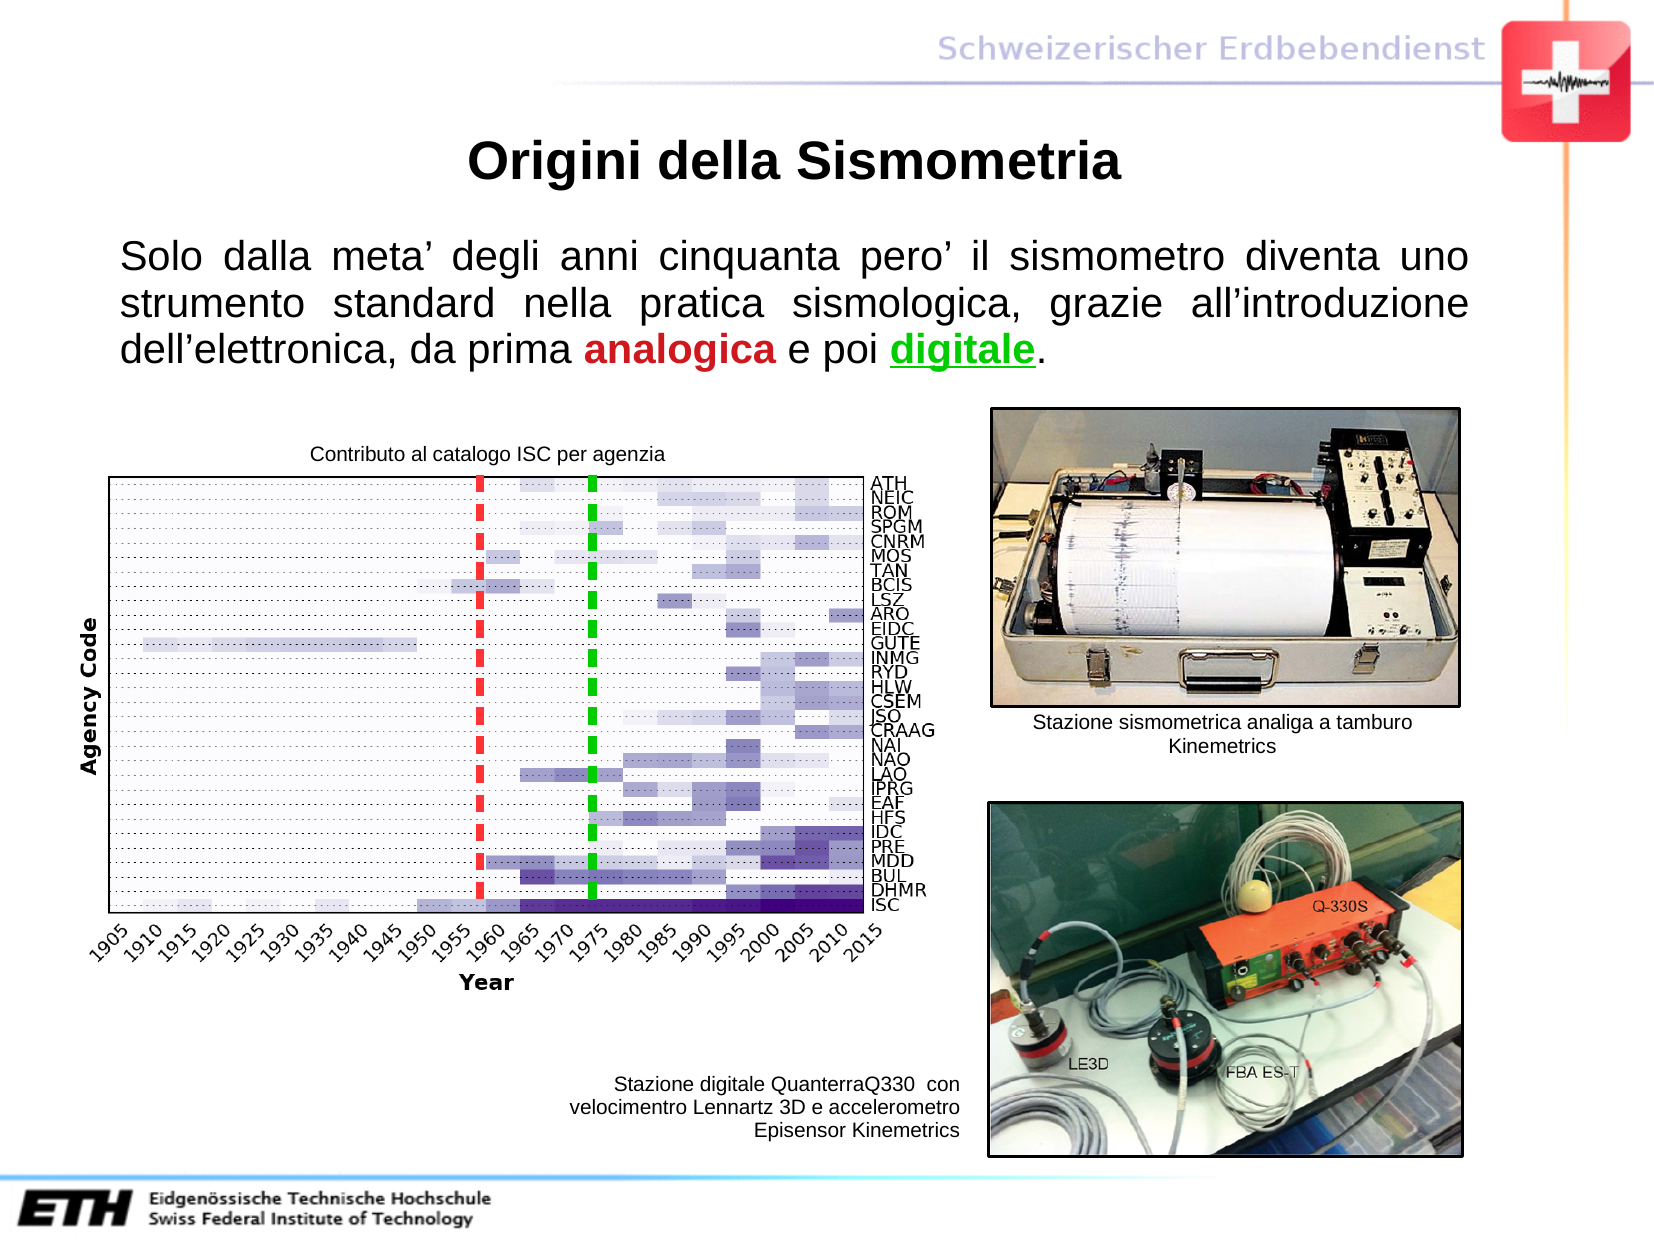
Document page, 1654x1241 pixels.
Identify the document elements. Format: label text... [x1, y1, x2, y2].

text_box Origini della Sismometria Solo dalla meta’ degli anni cinquanta pero’ il sismometro diventa uno strumento standard nella pratica sismologica, grazie all’introduzione dell’elettronica, da prima analogica e poi digitale. [105, 123, 1486, 381]
text_box Stazione sismometrica analiga a tamburo Kinemetrics [975, 703, 1471, 766]
text_box Contributo al catalogo ISC per agenzia [240, 435, 736, 475]
picture [0, 0, 1654, 1241]
text_box Stazione digitale QuanterraQ330 con velocimentro Lennartz 3D e accelerometro Episensor Kinemetrics [480, 1065, 976, 1150]
